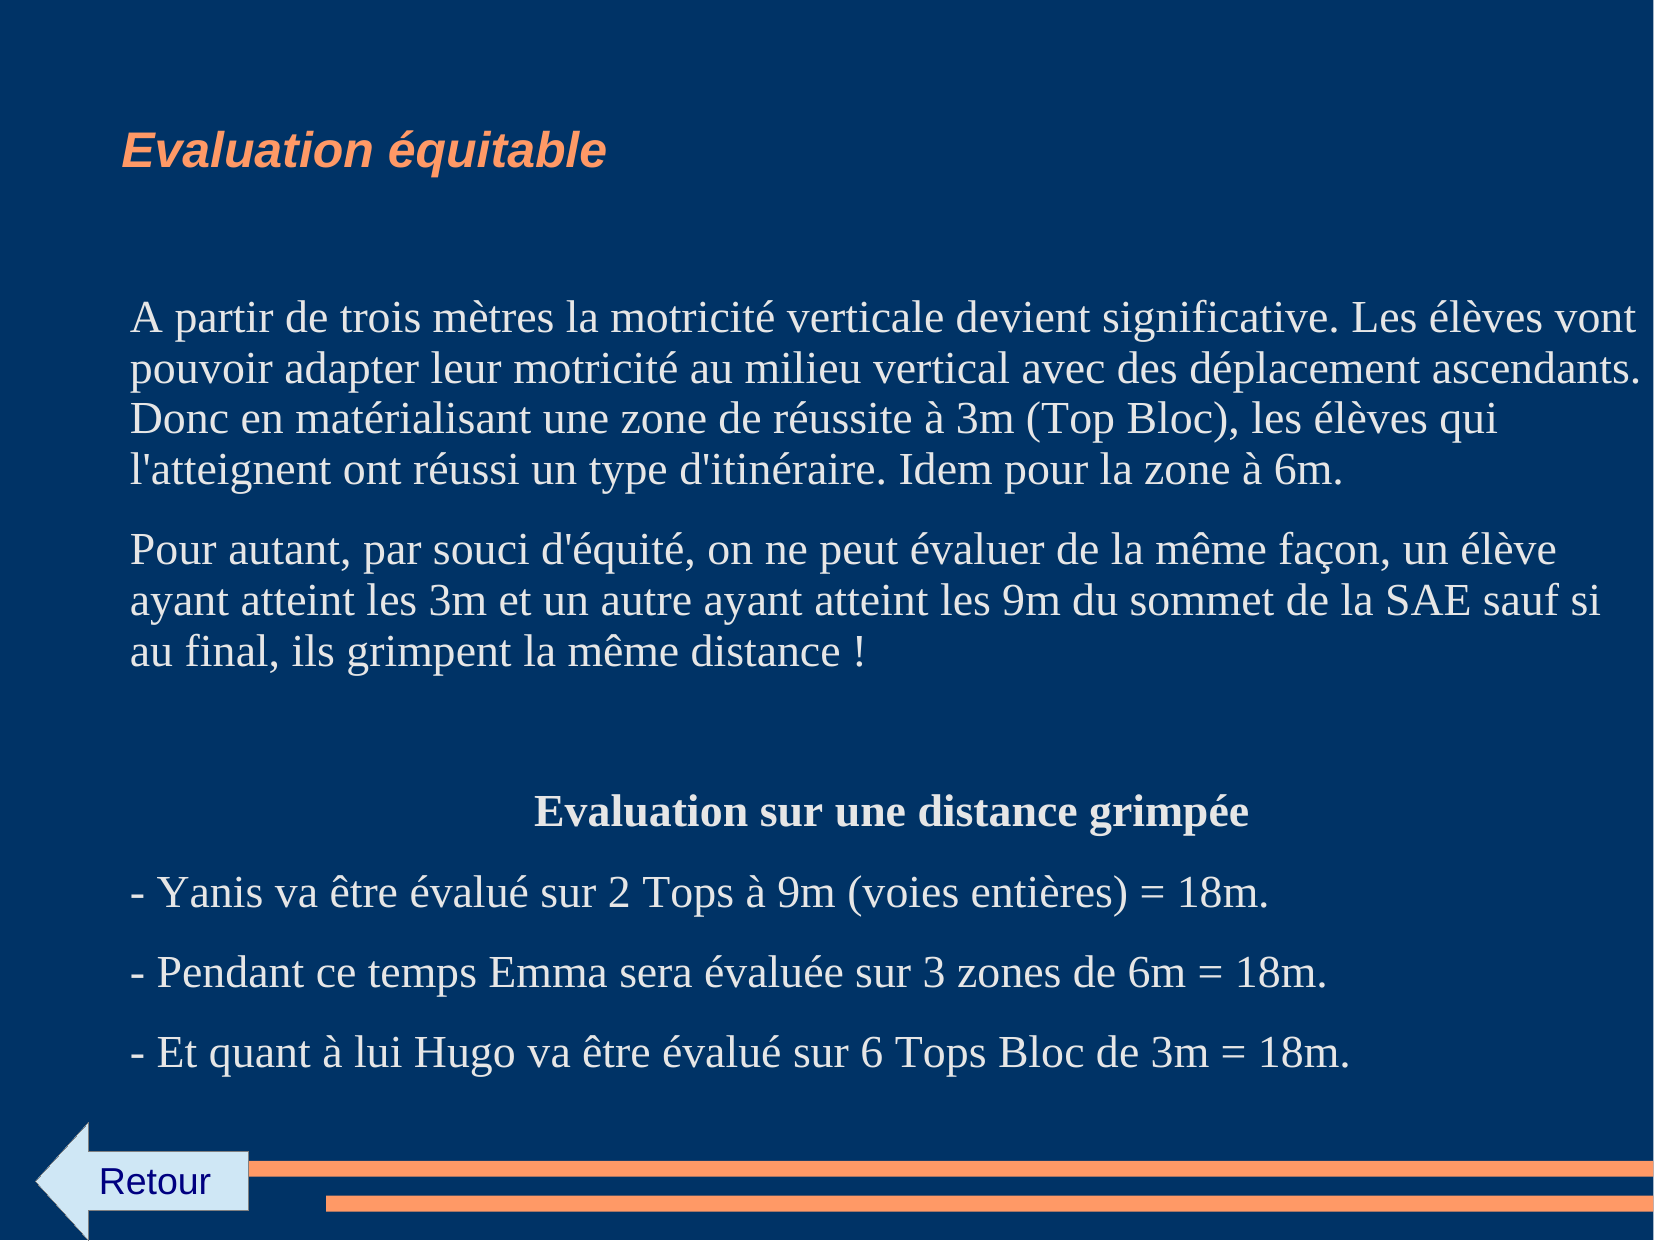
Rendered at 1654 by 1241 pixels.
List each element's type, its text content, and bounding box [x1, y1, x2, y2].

text_box Retour [35, 1122, 249, 1241]
title Evaluation équitable [121, 46, 1534, 254]
list A partir de trois mètres la motricité verticale devient significative. Les élèves vont pouvoir adapter leur motricité au milieu vertical avec des déplacement ascendants. Donc en matérialisant une zone de réussite à 3m (Top Bloc), les élèves qui l'atteignent ont réussi un type d'itinéraire. Idem pour la zone à 6m. Pour autant, par souci d'équité, on ne peut évaluer de la même façon, un élève ayant atteint les 3m et un autre ayant atteint les 9m du sommet de la SAE sauf si au final, ils grimpent la même distance ! Evaluation sur une distance grimpée - Yanis va être évalué sur 2 Tops à 9m (voies entières) = 18m. - Pendant ce temps Emma sera évaluée sur 3 zones de 6m = 18m. - Et quant à lui Hugo va être évalué sur 6 Tops Bloc de 3m = 18m. [59, 291, 1654, 1241]
